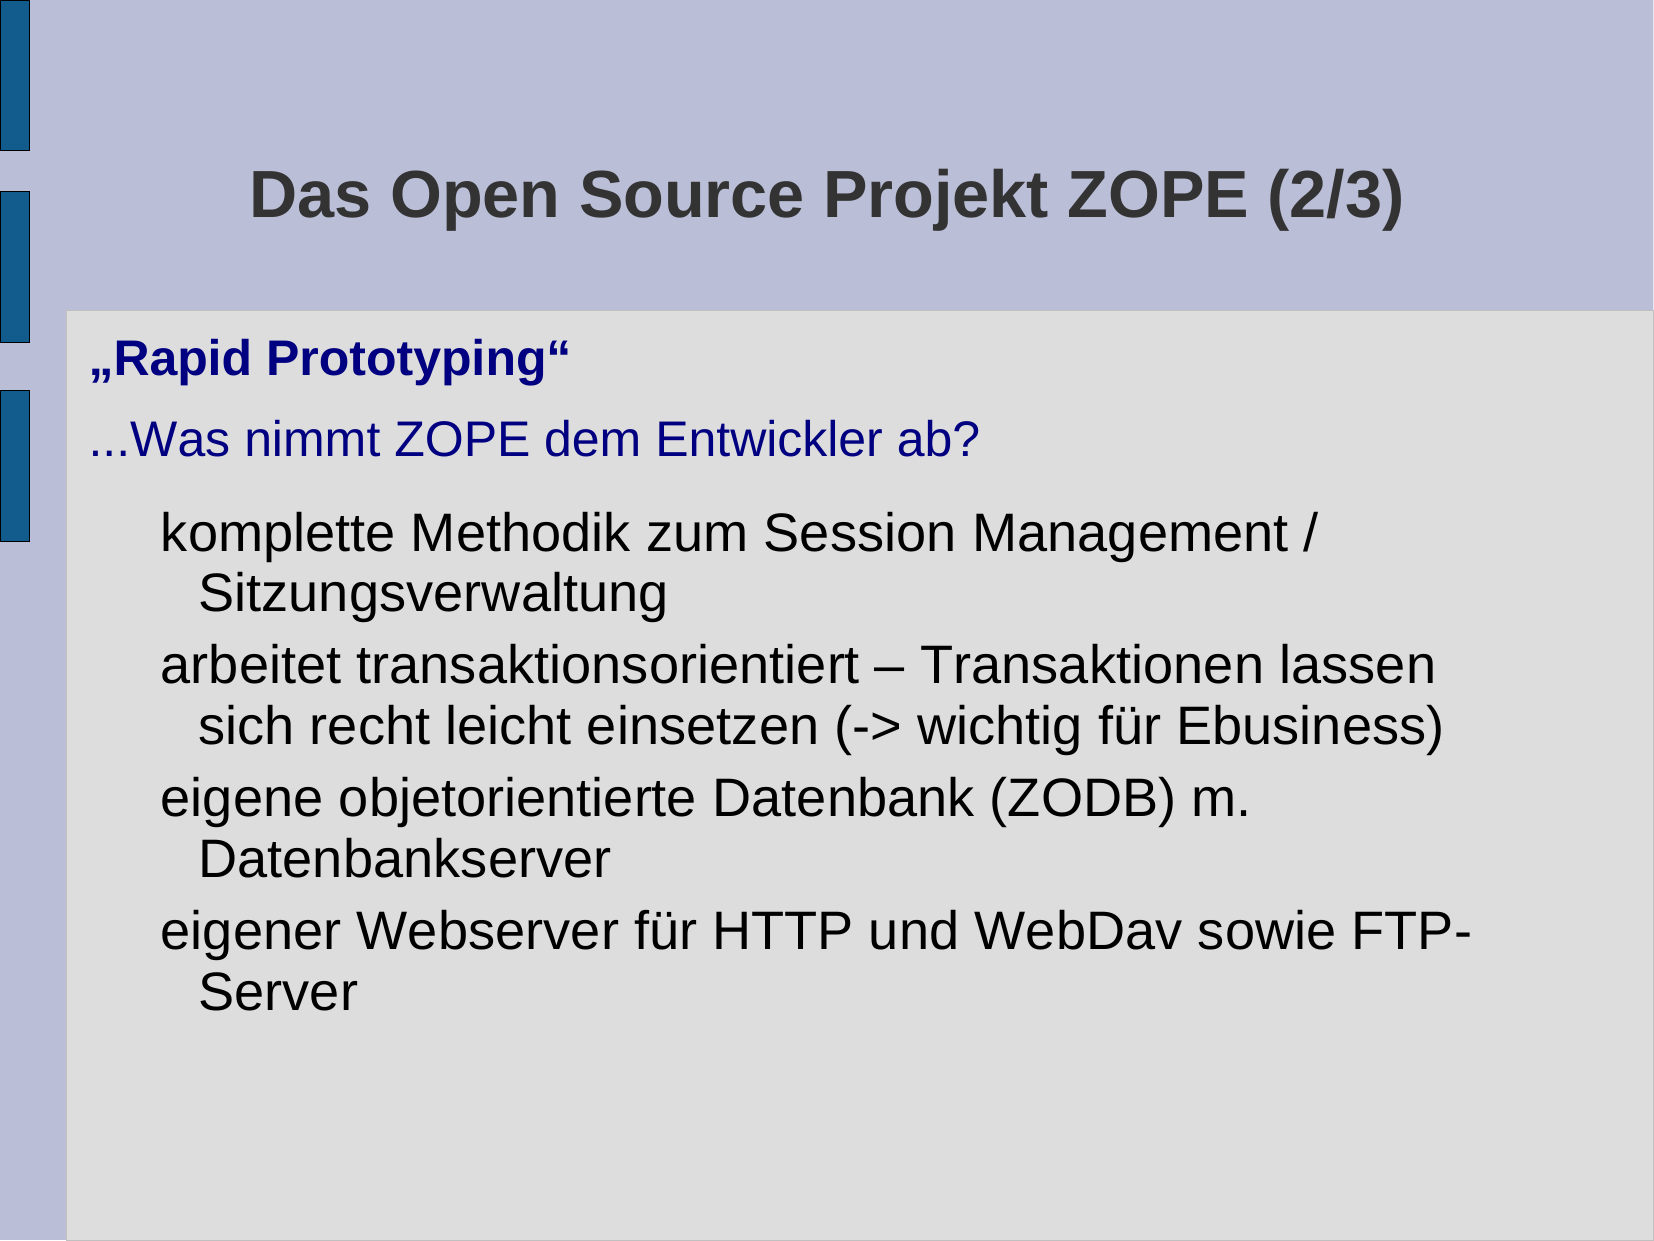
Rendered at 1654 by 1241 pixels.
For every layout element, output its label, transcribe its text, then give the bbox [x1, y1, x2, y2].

title Das Open Source Projekt ZOPE (2/3) [121, 91, 1534, 299]
text_box „Rapid Prototyping“ ...Was nimmt ZOPE dem Entwickler ab? [88, 330, 1595, 532]
list komplette Methodik zum Session Management / Sitzungsverwaltung arbeitet transaktionsorientiert – Transaktionen lassen sich recht leicht einsetzen (-> wichtig für Ebusiness) eigene objetorientierte Datenbank (ZODB) m. Datenbankserver eigener Webserver für HTTP und WebDav sowie FTP-Server [123, 532, 1536, 1152]
